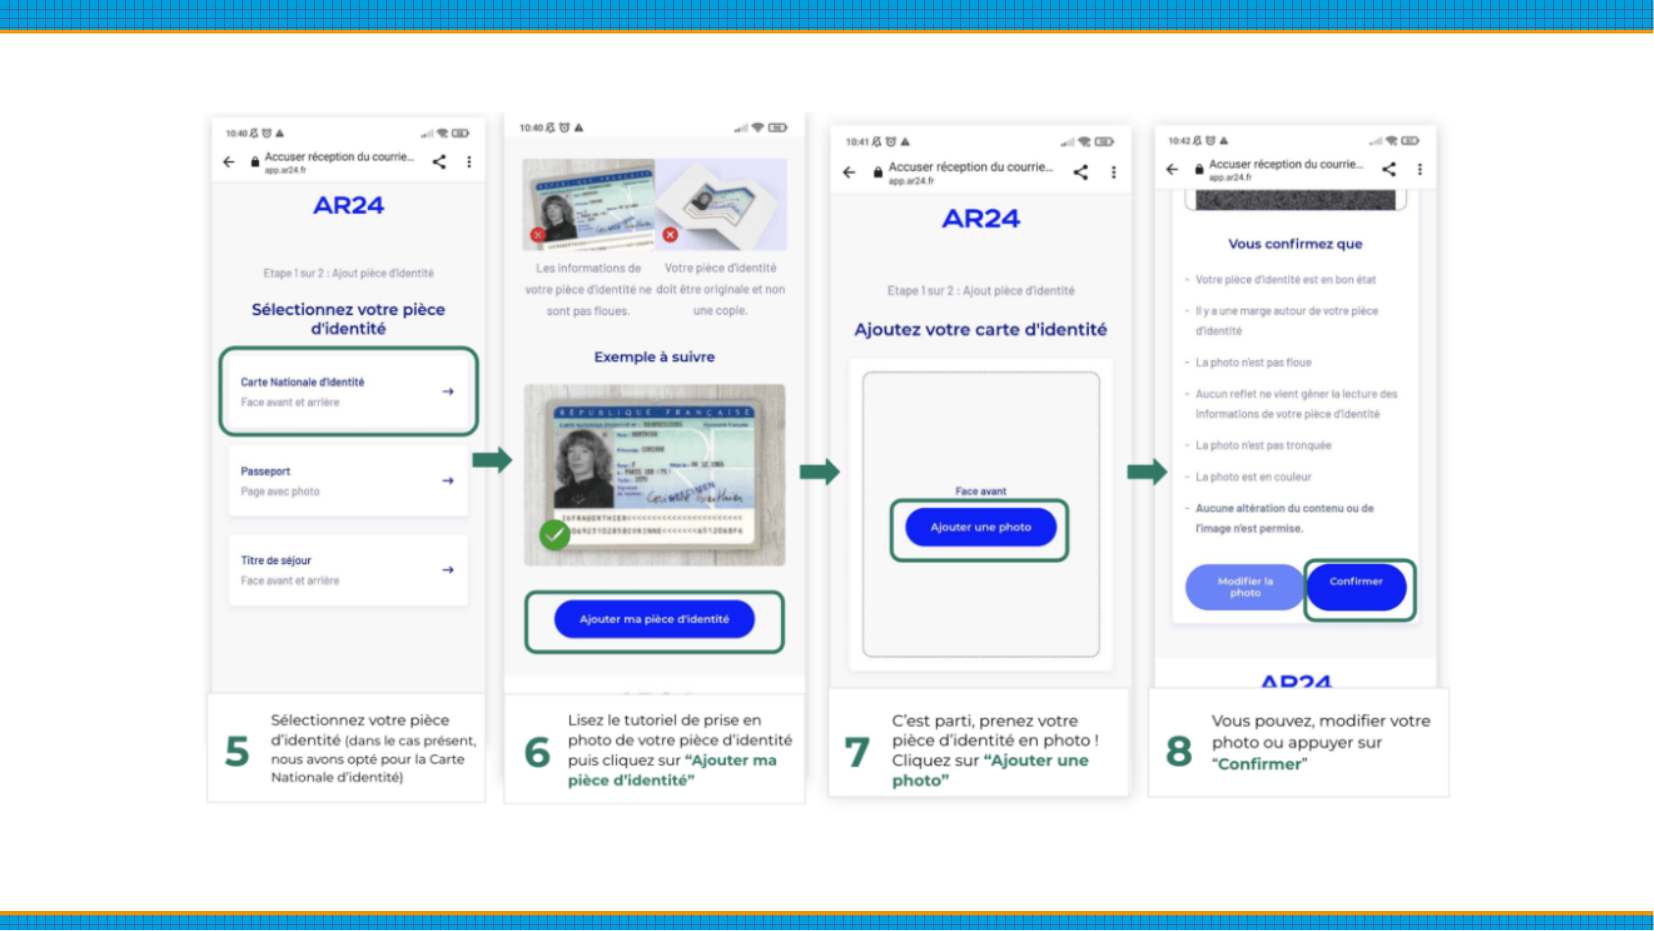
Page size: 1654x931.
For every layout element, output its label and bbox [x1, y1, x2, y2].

picture [184, 85, 1481, 812]
